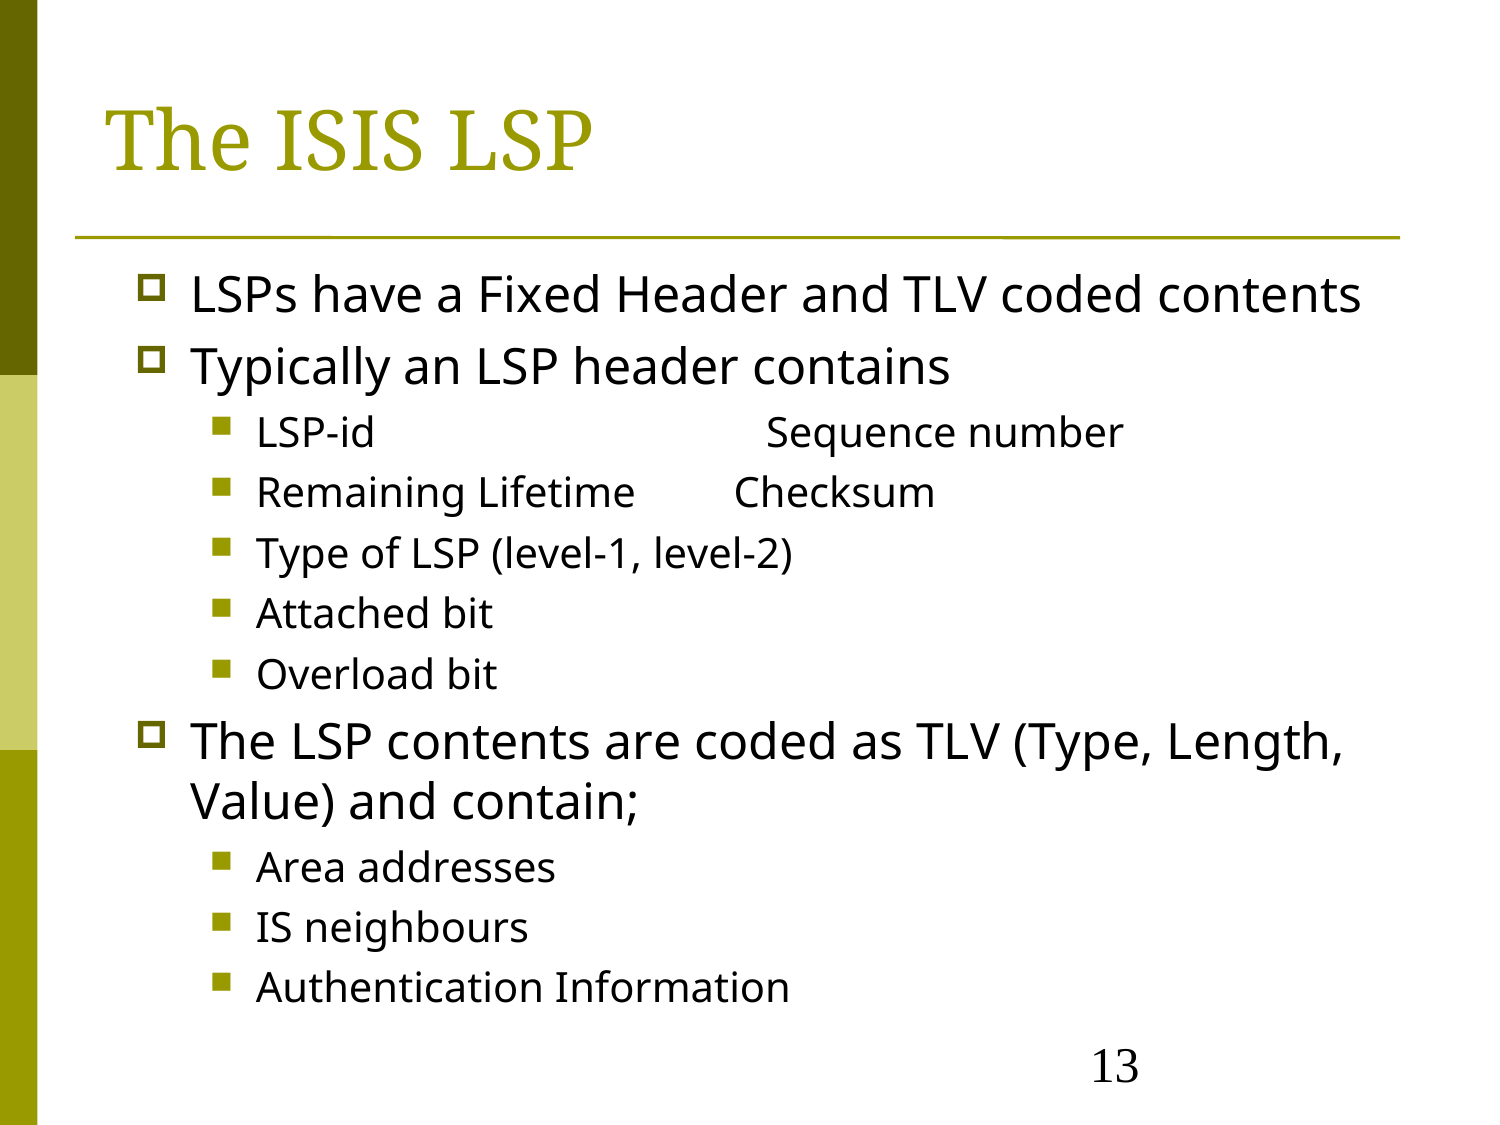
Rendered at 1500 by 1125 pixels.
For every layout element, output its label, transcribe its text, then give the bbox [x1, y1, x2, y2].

list LSPs have a Fixed Header and TLV coded contents Typically an LSP header contains LSP-id Sequence number Remaining Lifetime Checksum Type of LSP (level-1, level-2) Attached bit Overload bit The LSP contents are coded as TLV (Type, Length, Value) and contain; Area addresses IS neighbours Authentication Information [120, 254, 1423, 1079]
title The ISIS LSP [90, 67, 1441, 196]
text_box <number> [1074, 1025, 1425, 1101]
